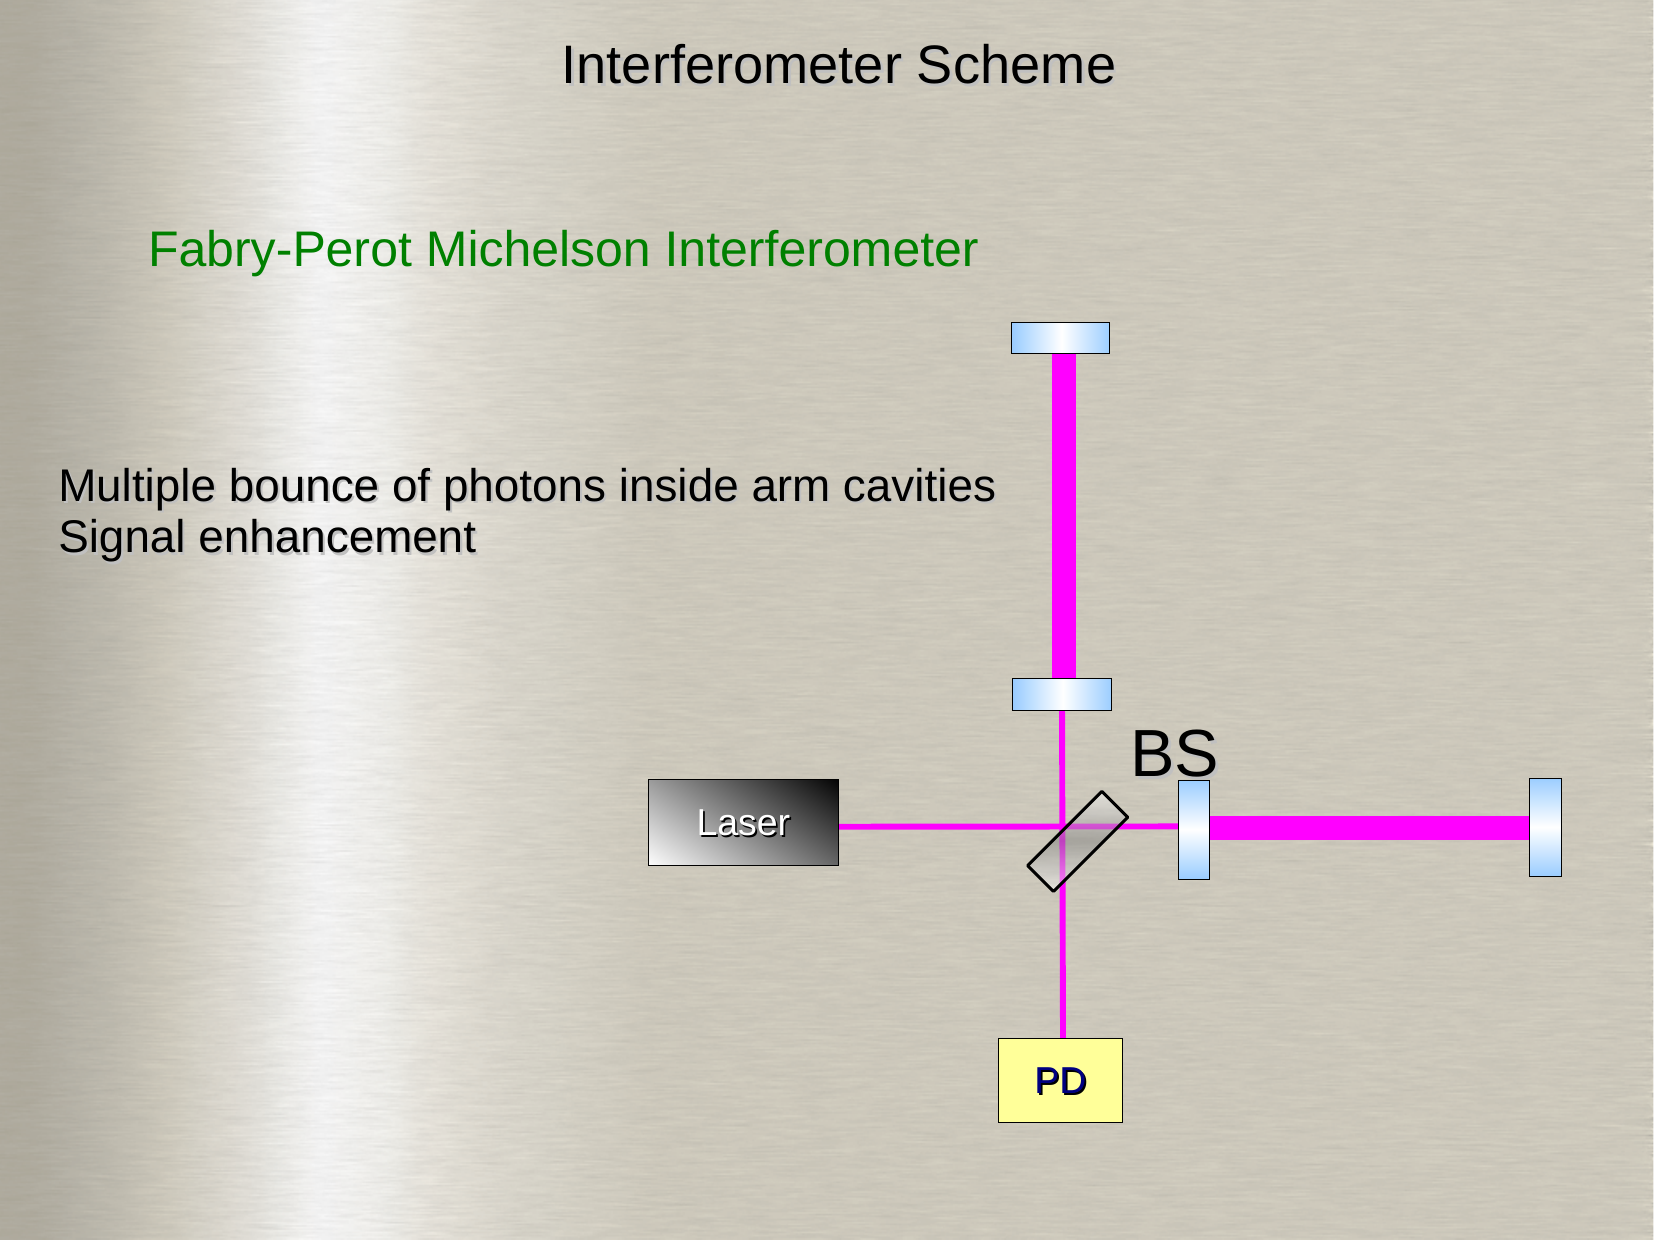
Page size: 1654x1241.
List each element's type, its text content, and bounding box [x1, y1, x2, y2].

text_box BS [1115, 708, 1235, 799]
text_box [1027, 791, 1128, 892]
picture [0, 0, 1654, 1240]
text_box Laser [648, 779, 839, 866]
text_box Interferometer Scheme [546, 27, 1123, 103]
text_box Multiple bounce of photons inside arm cavities Signal enhancement [43, 452, 1010, 571]
text_box Fabry-Perot Michelson Interferometer [133, 213, 977, 285]
text_box [1178, 780, 1210, 880]
text_box [1012, 678, 1112, 711]
text_box [1529, 778, 1562, 877]
text_box PD [998, 1038, 1123, 1123]
text_box [1011, 322, 1110, 354]
